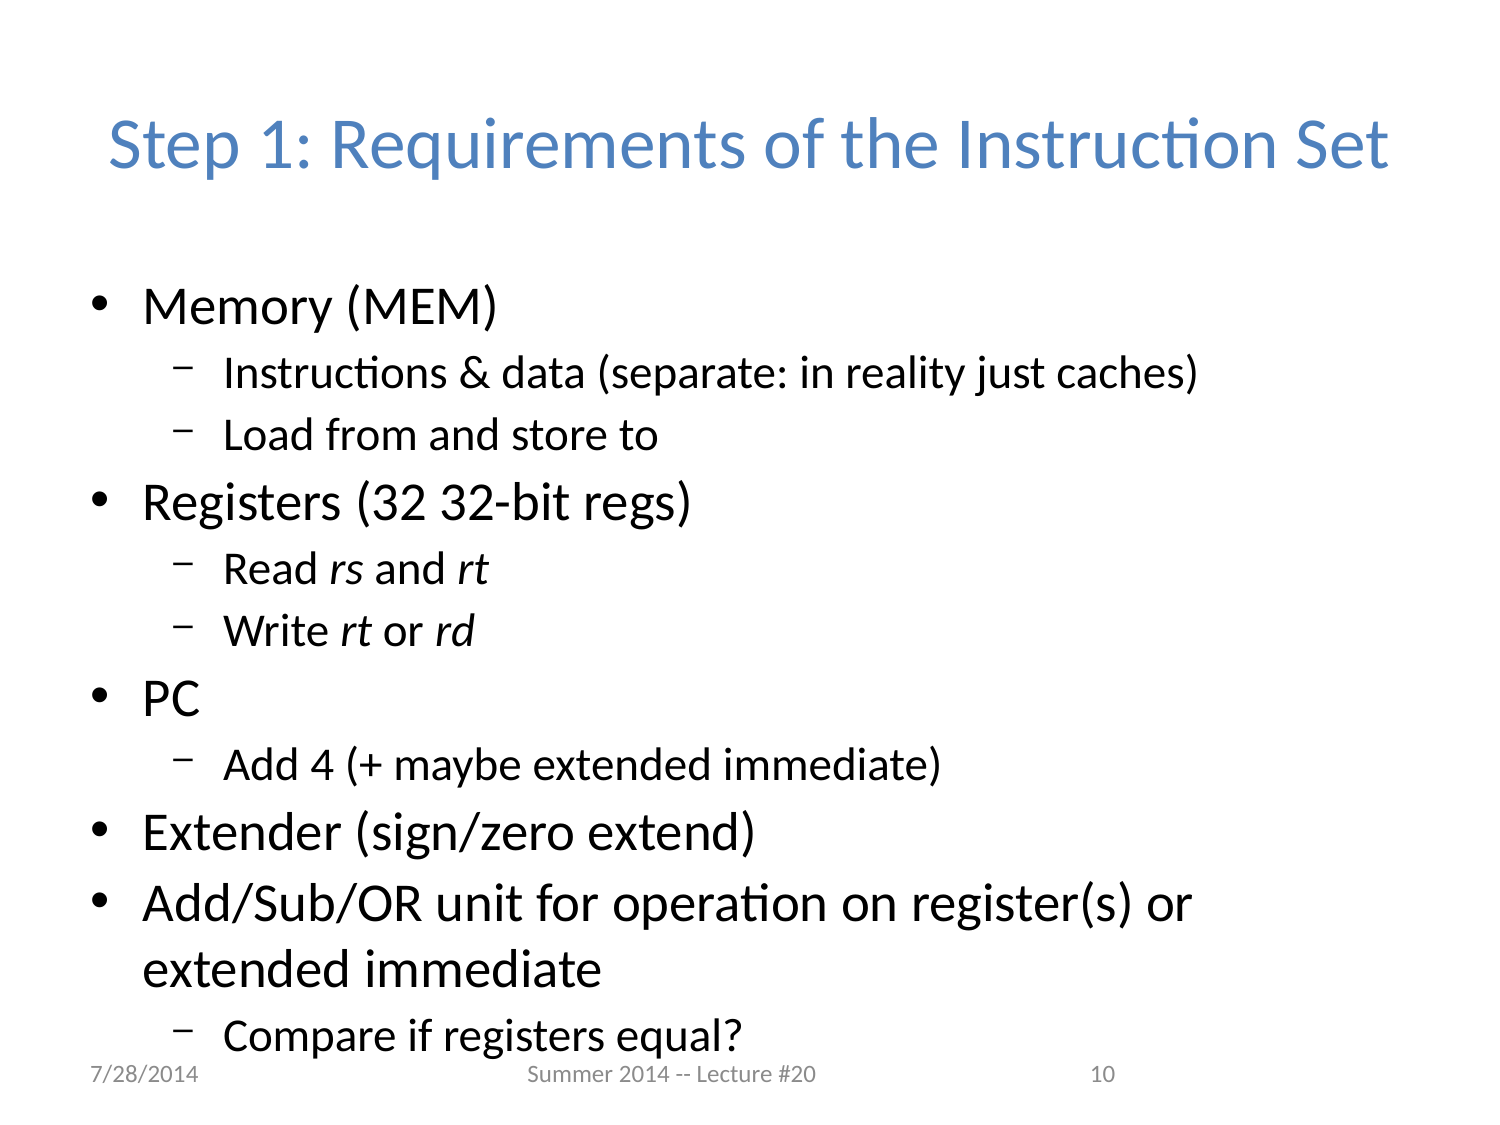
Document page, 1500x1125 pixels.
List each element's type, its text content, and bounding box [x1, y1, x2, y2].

slide_number <number> [1074, 1042, 1425, 1103]
slide_number 7/28/2014 [75, 1042, 425, 1103]
title Step 1: Requirements of the Instruction Set [75, 45, 1425, 233]
list Memory (MEM) Instructions & data (separate: in reality just caches) Load from and store to Registers (32 32-bit regs) Read rs and rt Write rt or rd PC Add 4 (+ maybe extended immediate) Extender (sign/zero extend) Add/Sub/OR unit for operation on register(s) or extended immediate Compare if registers equal? [75, 262, 1425, 1073]
footer Summer 2014 -- Lecture #20 [512, 1042, 988, 1103]
